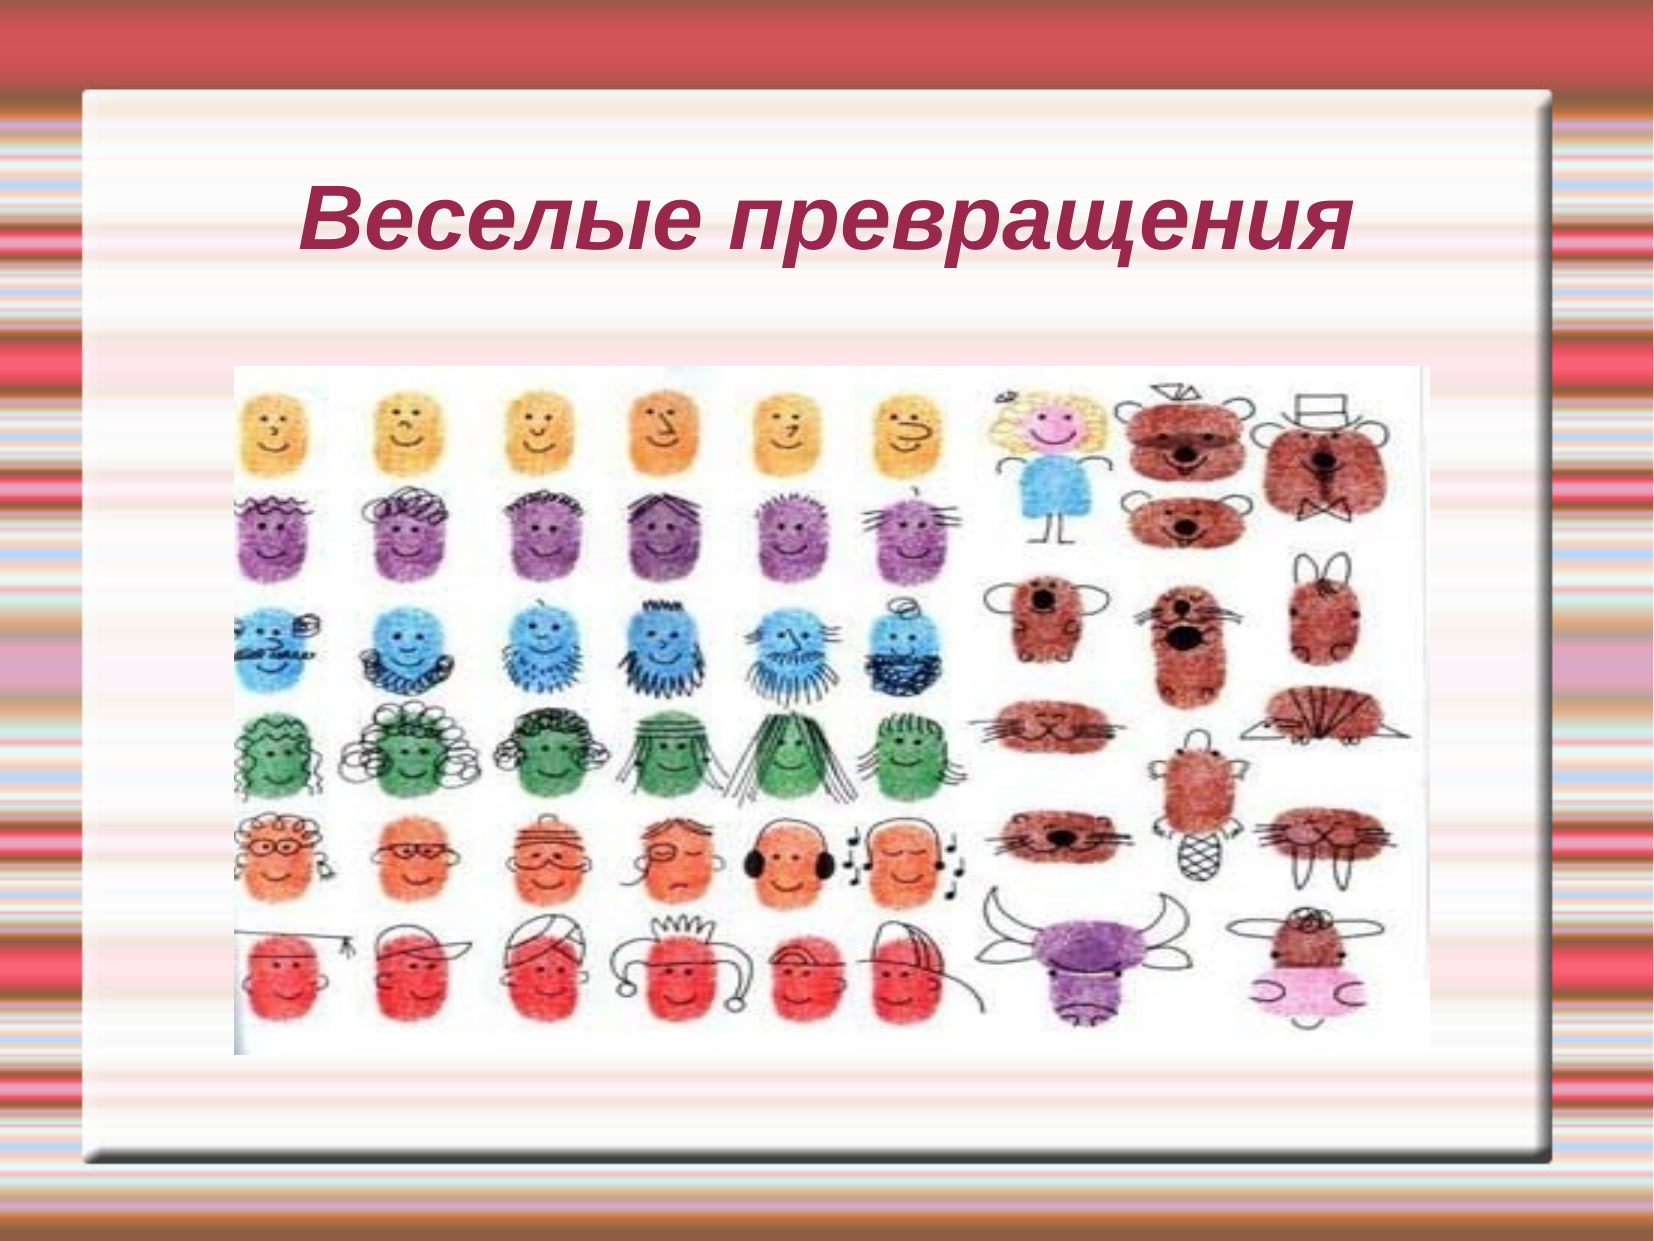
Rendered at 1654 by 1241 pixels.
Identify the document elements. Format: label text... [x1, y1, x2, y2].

title Веселые превращения [121, 114, 1534, 322]
picture [0, 0, 1654, 1241]
